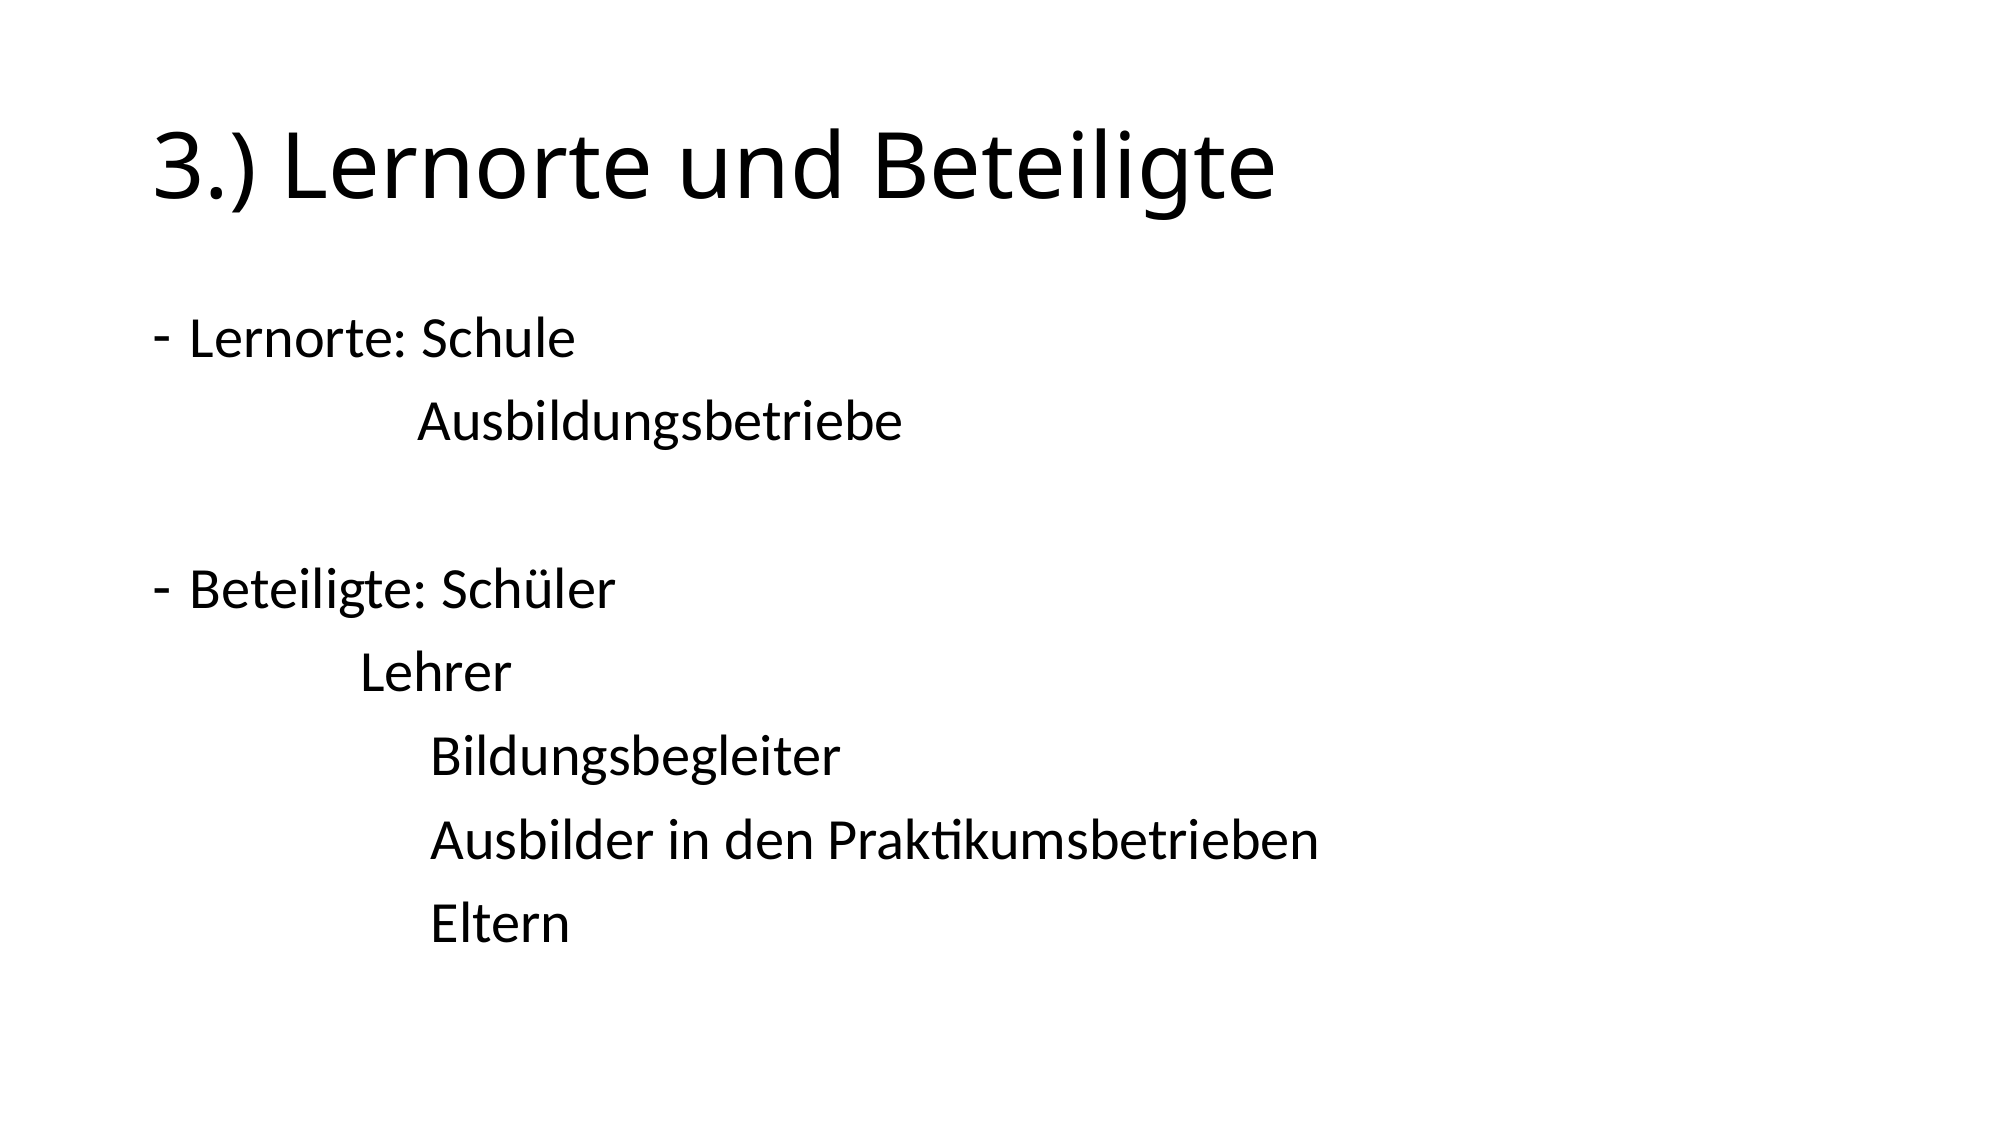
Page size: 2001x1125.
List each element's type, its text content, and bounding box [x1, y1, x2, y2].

title 3.) Lernorte und Beteiligte [137, 59, 1863, 278]
list Lernorte: Schule Ausbildungsbetriebe Beteiligte: Schüler Lehrer Bildungsbegleiter Ausbilder in den Praktikumsbetrieben Eltern [137, 299, 1863, 1014]
